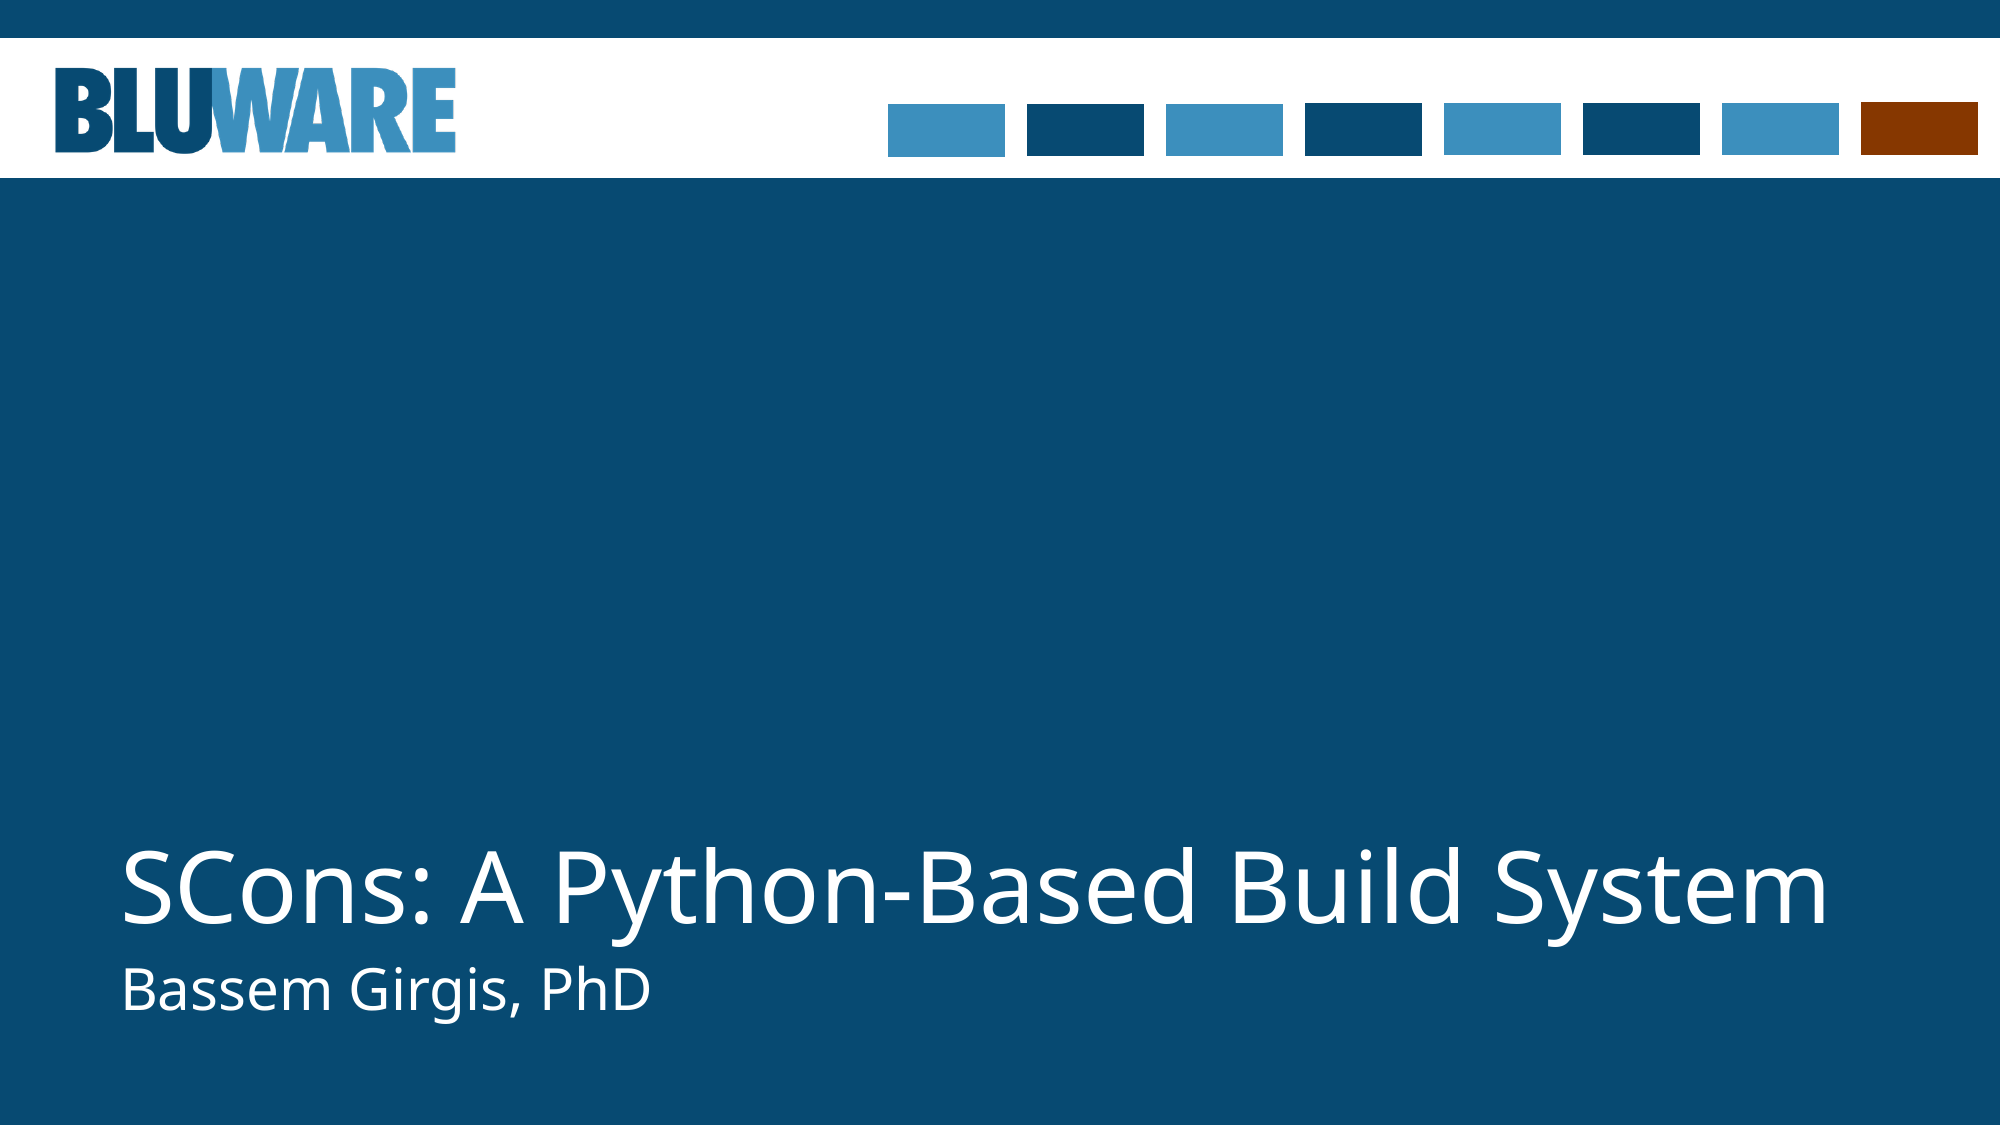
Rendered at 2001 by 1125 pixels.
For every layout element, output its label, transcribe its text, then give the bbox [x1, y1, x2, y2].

title SCons: A Python-Based Build System [104, 819, 1905, 952]
subtitle Bassem Girgis, PhD [104, 952, 1905, 1089]
